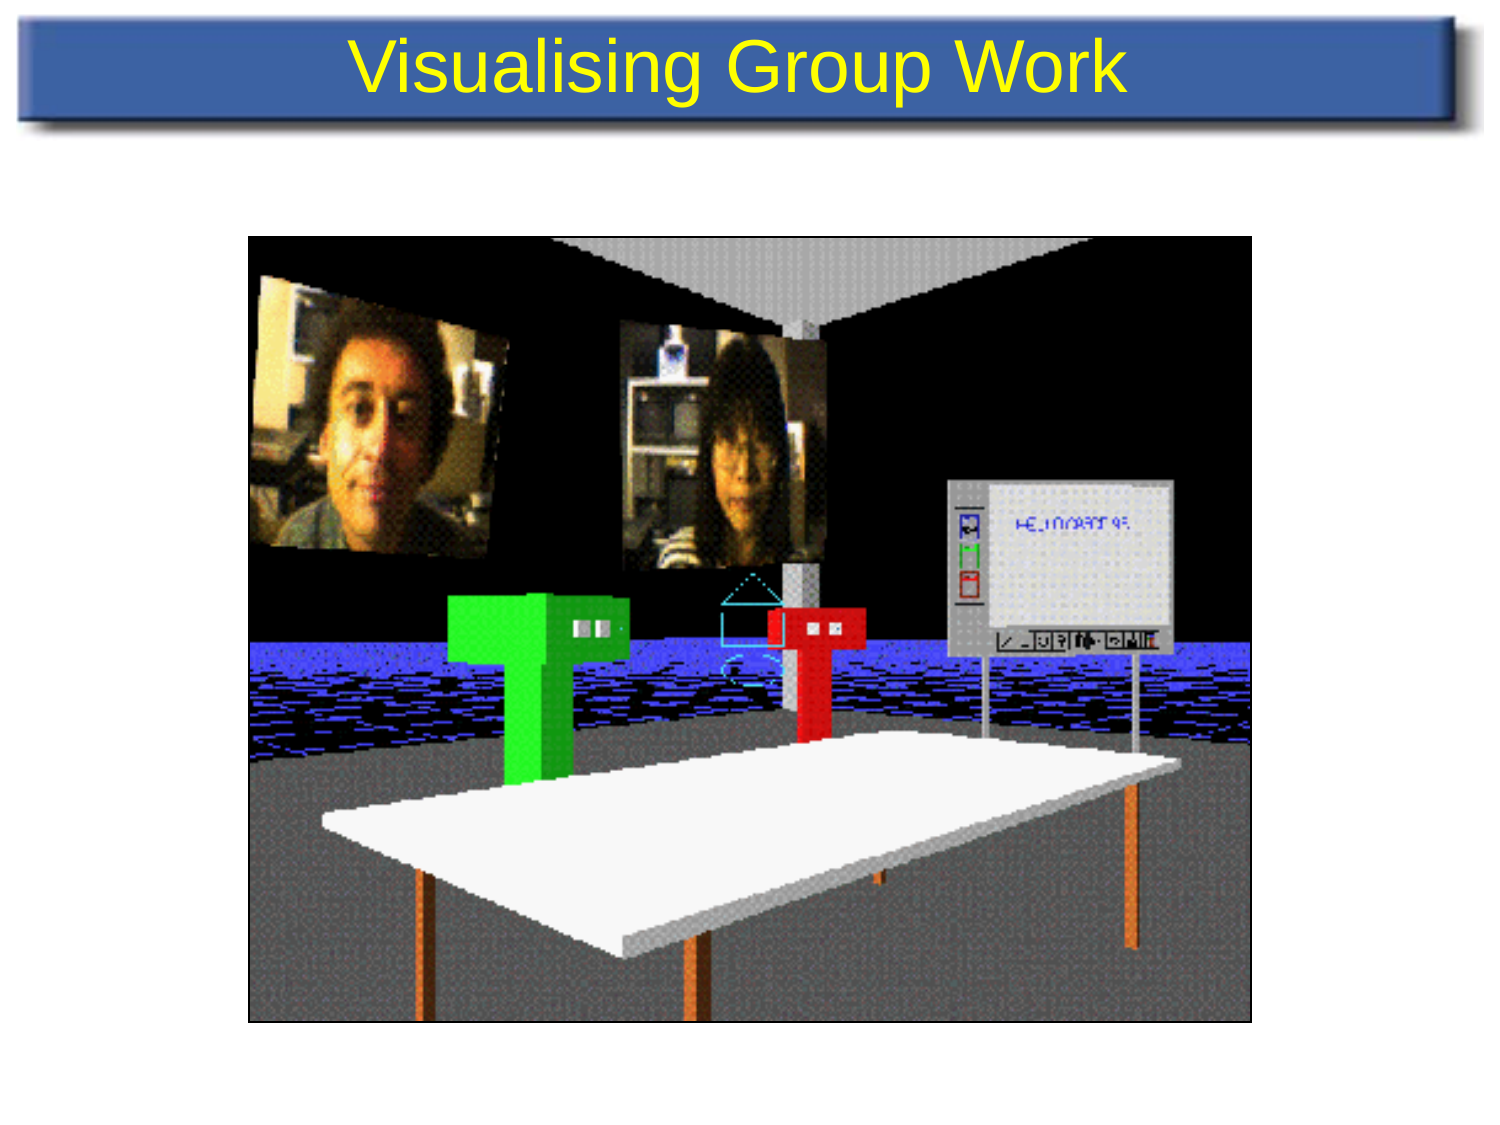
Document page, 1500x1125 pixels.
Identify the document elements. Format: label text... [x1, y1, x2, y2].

picture [16, 13, 1484, 141]
picture [249, 237, 1251, 1022]
title Visualising Group Work [100, 0, 1376, 126]
